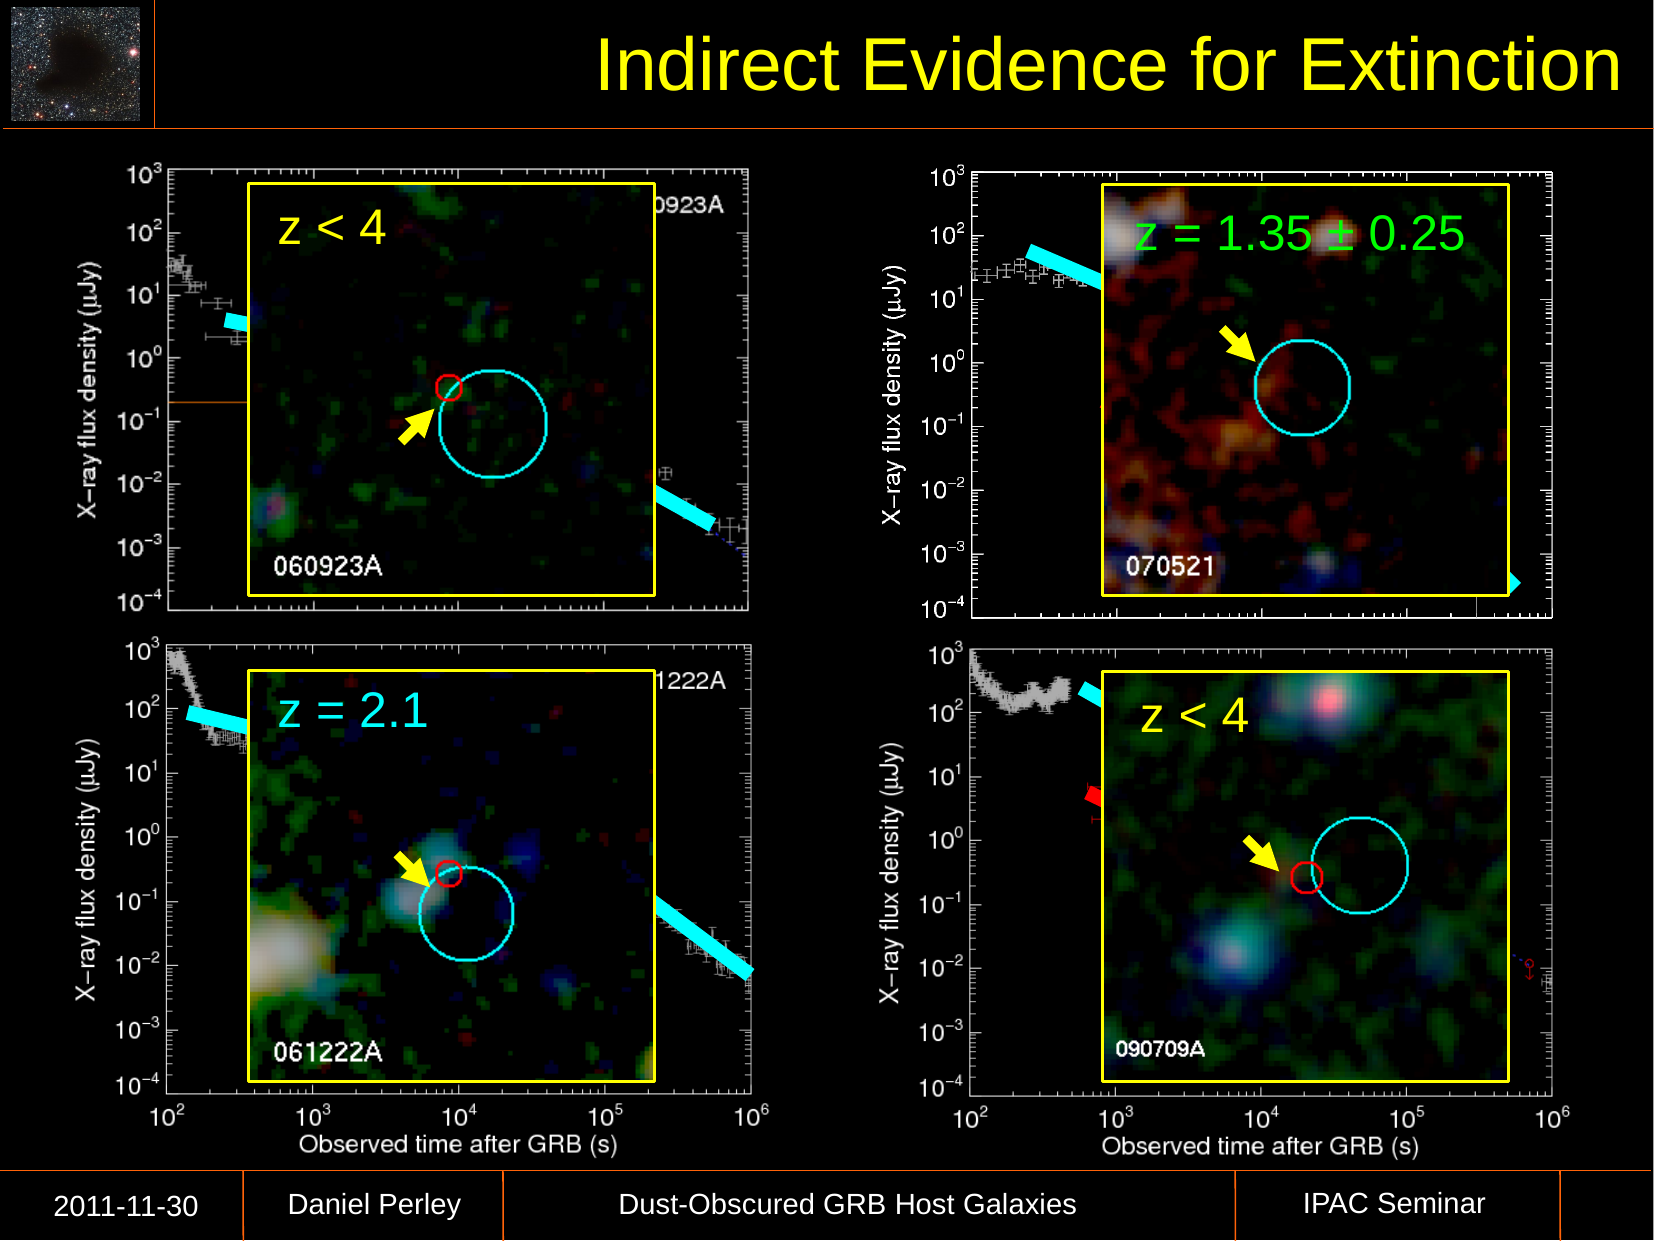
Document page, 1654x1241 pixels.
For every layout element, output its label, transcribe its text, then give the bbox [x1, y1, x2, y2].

picture [37, 130, 788, 1166]
text_box z = 1.35 ± 0.25 [1119, 197, 1495, 269]
picture [840, 131, 1591, 1169]
picture [11, 7, 140, 121]
title Indirect Evidence for Extinction [412, 21, 1624, 108]
text_box z < 4 [262, 191, 638, 263]
text_box z = 2.1 [262, 675, 451, 746]
text_box z < 4 [1125, 679, 1501, 751]
